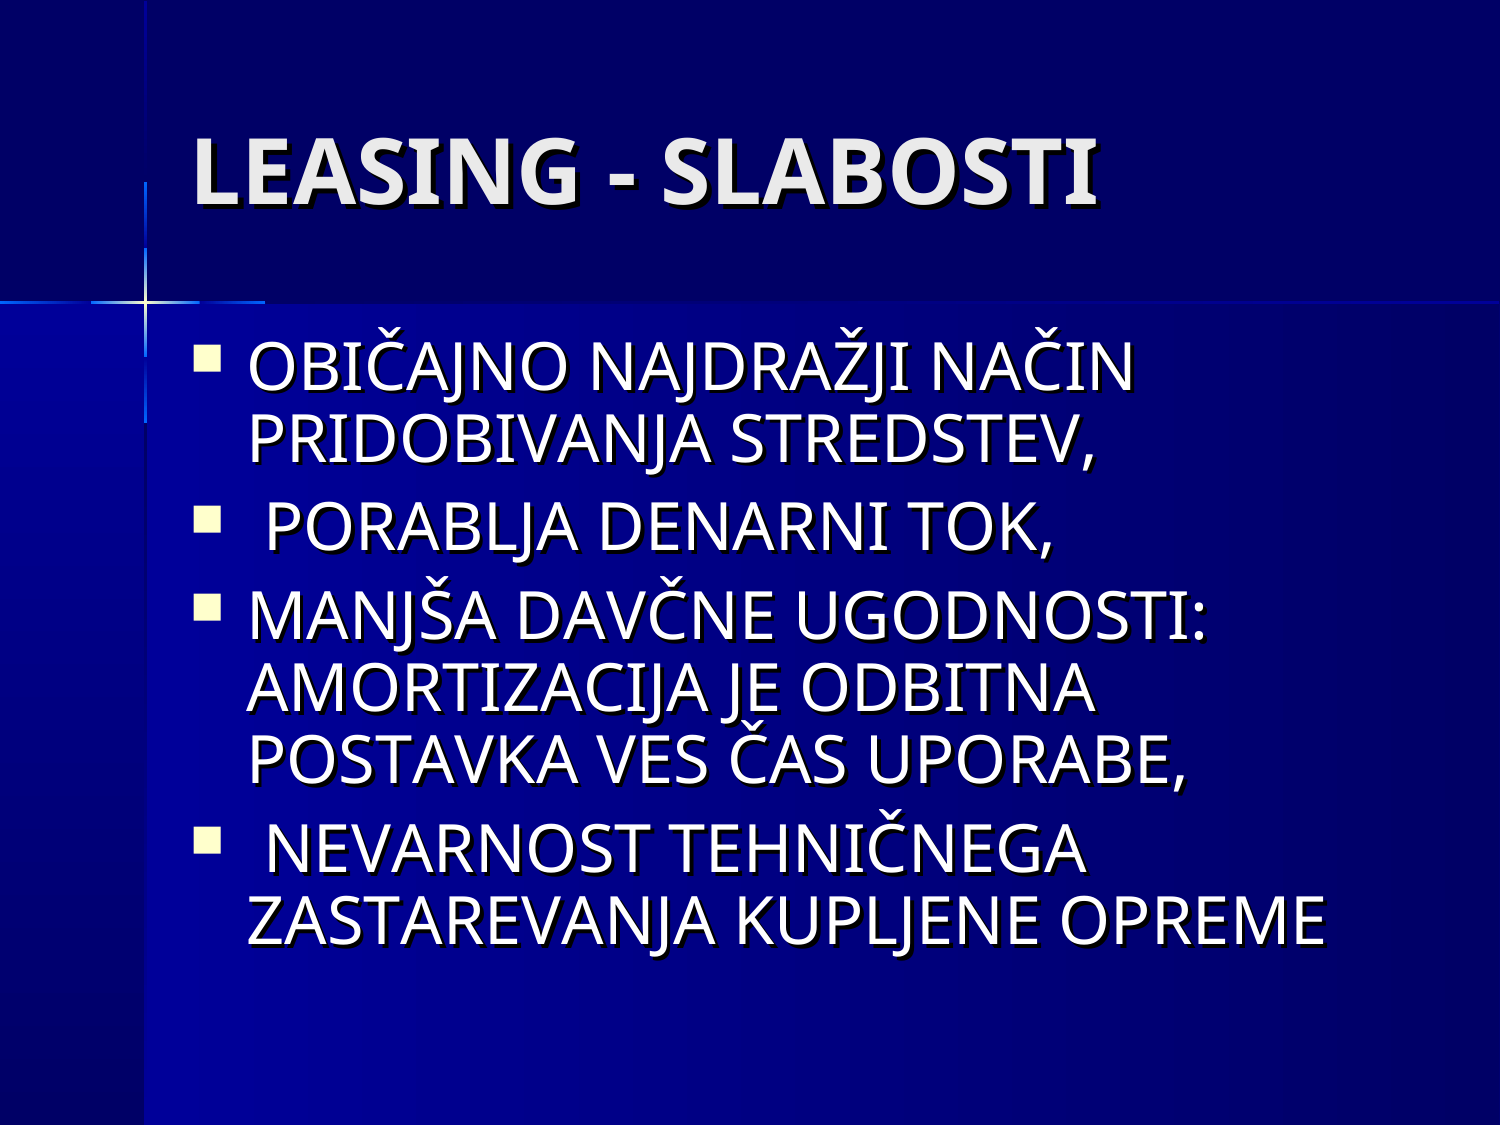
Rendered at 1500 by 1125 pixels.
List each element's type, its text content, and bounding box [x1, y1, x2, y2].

title LEASING - SLABOSTI [174, 49, 1413, 285]
list OBIČAJNO NAJDRAŽJI NAČIN PRIDOBIVANJA STREDSTEV, PORABLJA DENARNI TOK, MANJŠA DAVČNE UGODNOSTI: AMORTIZACIJA JE ODBITNA POSTAVKA VES ČAS UPORABE, NEVARNOST TEHNIČNEGA ZASTAREVANJA KUPLJENE OPREME [174, 324, 1413, 1001]
